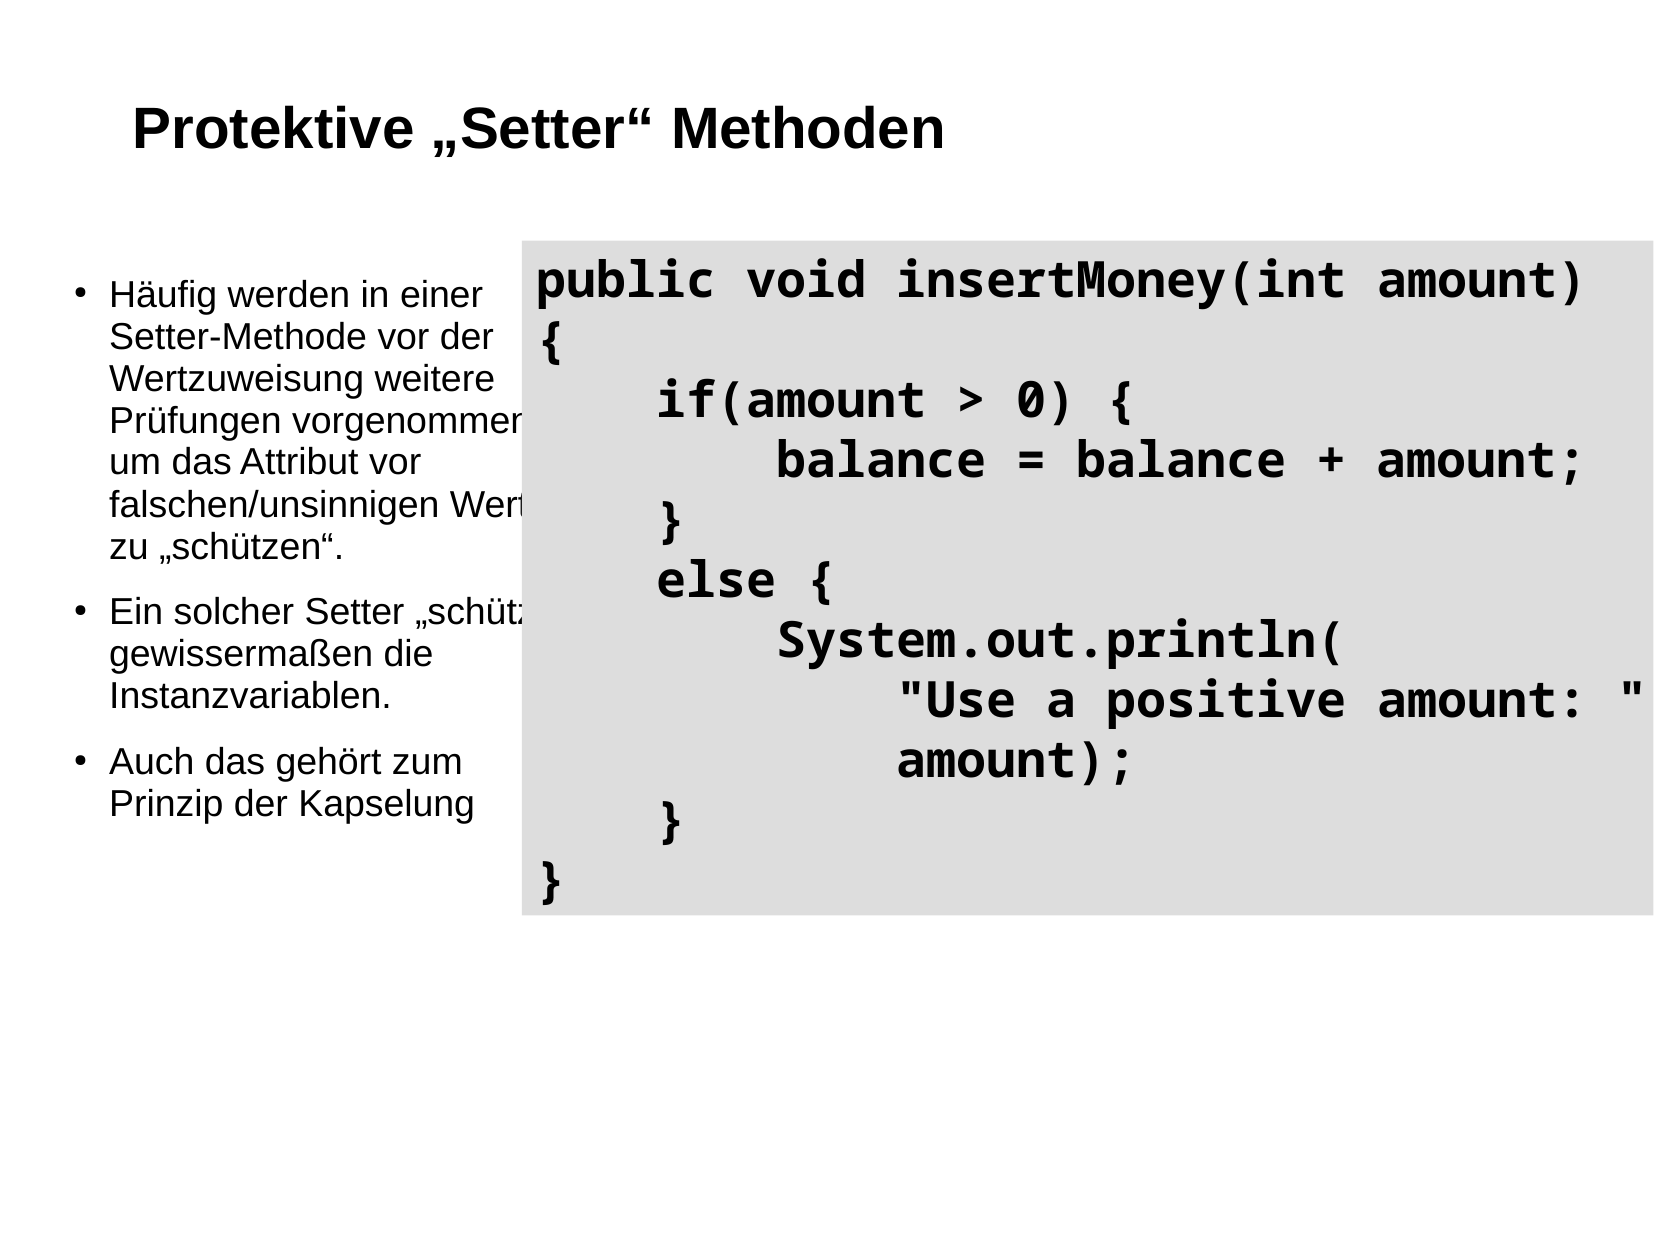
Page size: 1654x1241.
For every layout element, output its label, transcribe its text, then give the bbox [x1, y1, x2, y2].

text_box public void insertMoney(int amount) { if(amount > 0) { balance = balance + amount; } else { System.out.println( "Use a positive amount: " + amount); } } [521, 240, 1654, 916]
text_box Häufig werden in einer Setter-Methode vor der Wertzuweisung weitere Prüfungen vorgenommen, um das Attribut vor falschen/unsinnigen Werten zu „schützen“. Ein solcher Setter „schützt“ gewissermaßen die Instanzvariablen. Auch das gehört zum Prinzip der Kapselung [59, 265, 591, 1042]
text_box Protektive „Setter“ Methoden [118, 88, 1536, 178]
